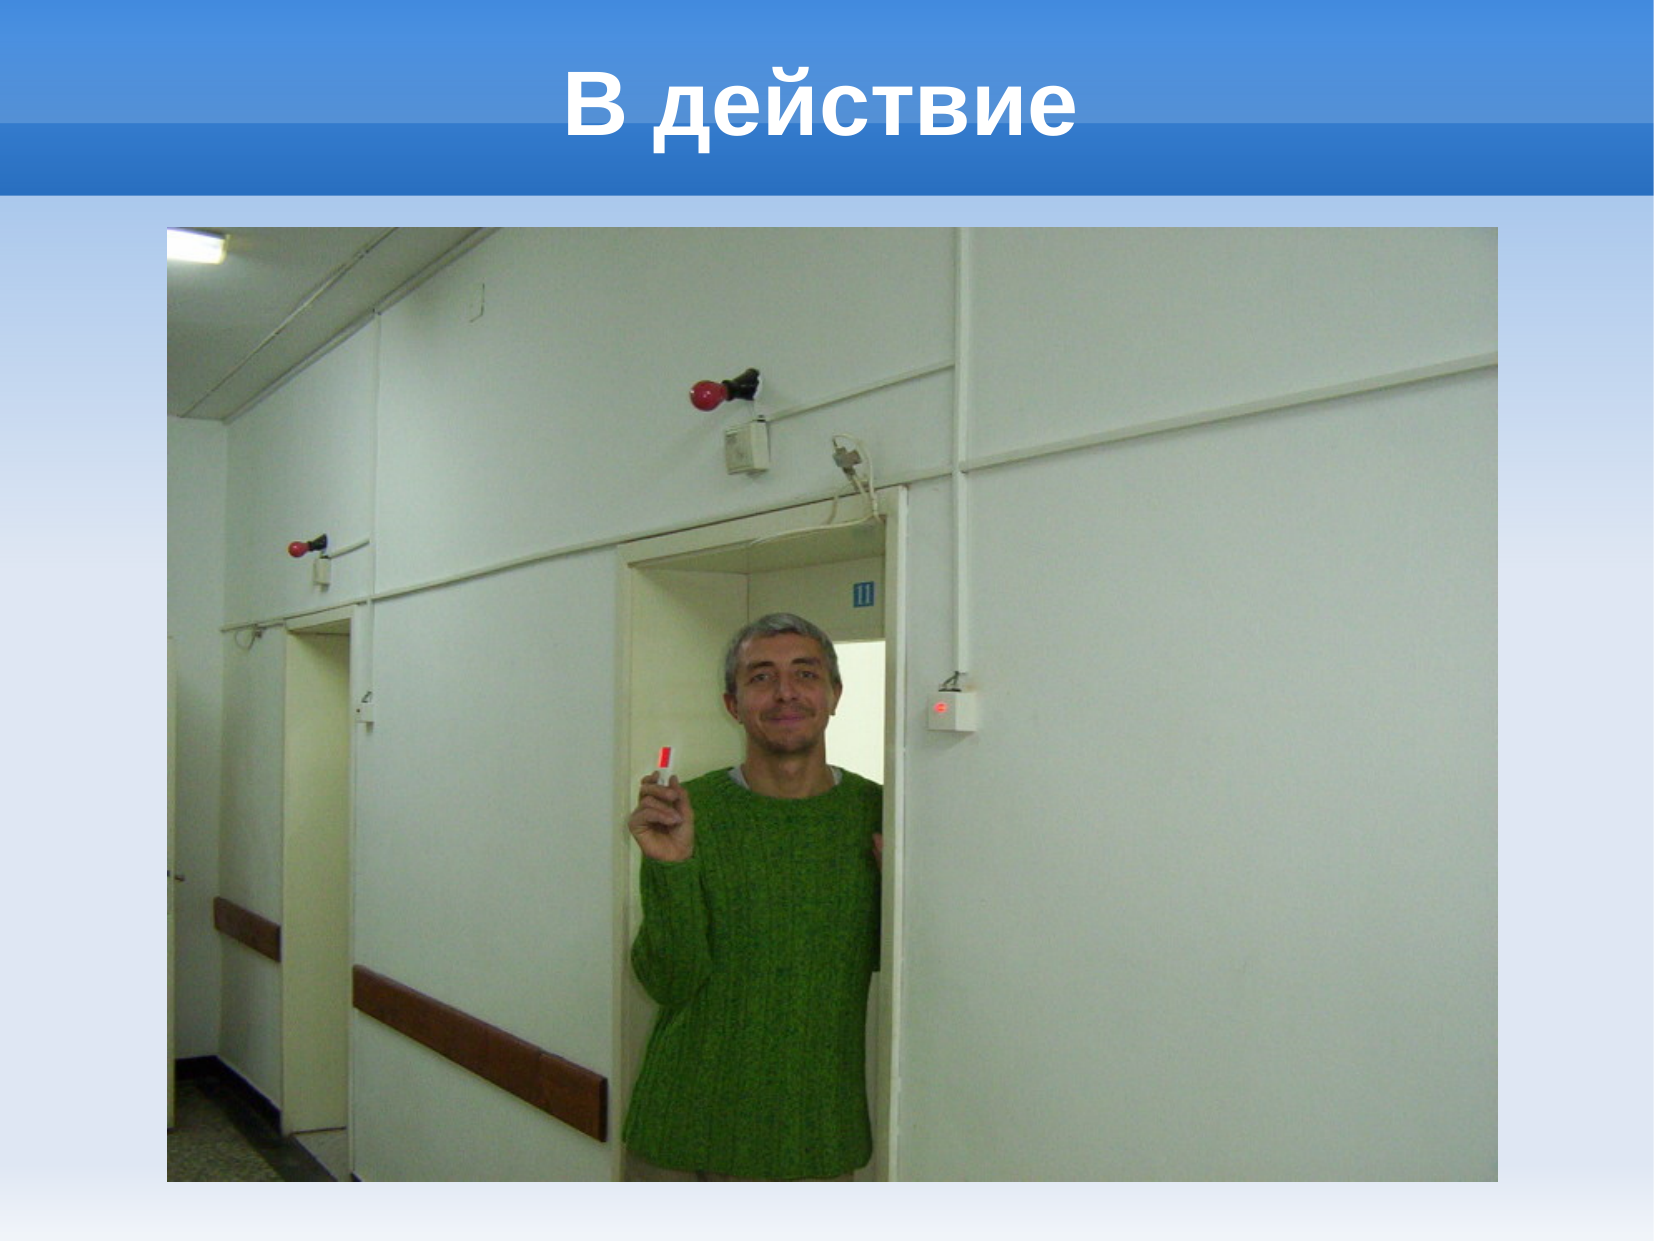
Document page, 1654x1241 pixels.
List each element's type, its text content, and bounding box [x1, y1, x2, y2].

text_box [59, 265, 1548, 1224]
picture [0, 0, 1654, 1241]
title В действие [76, 7, 1565, 200]
